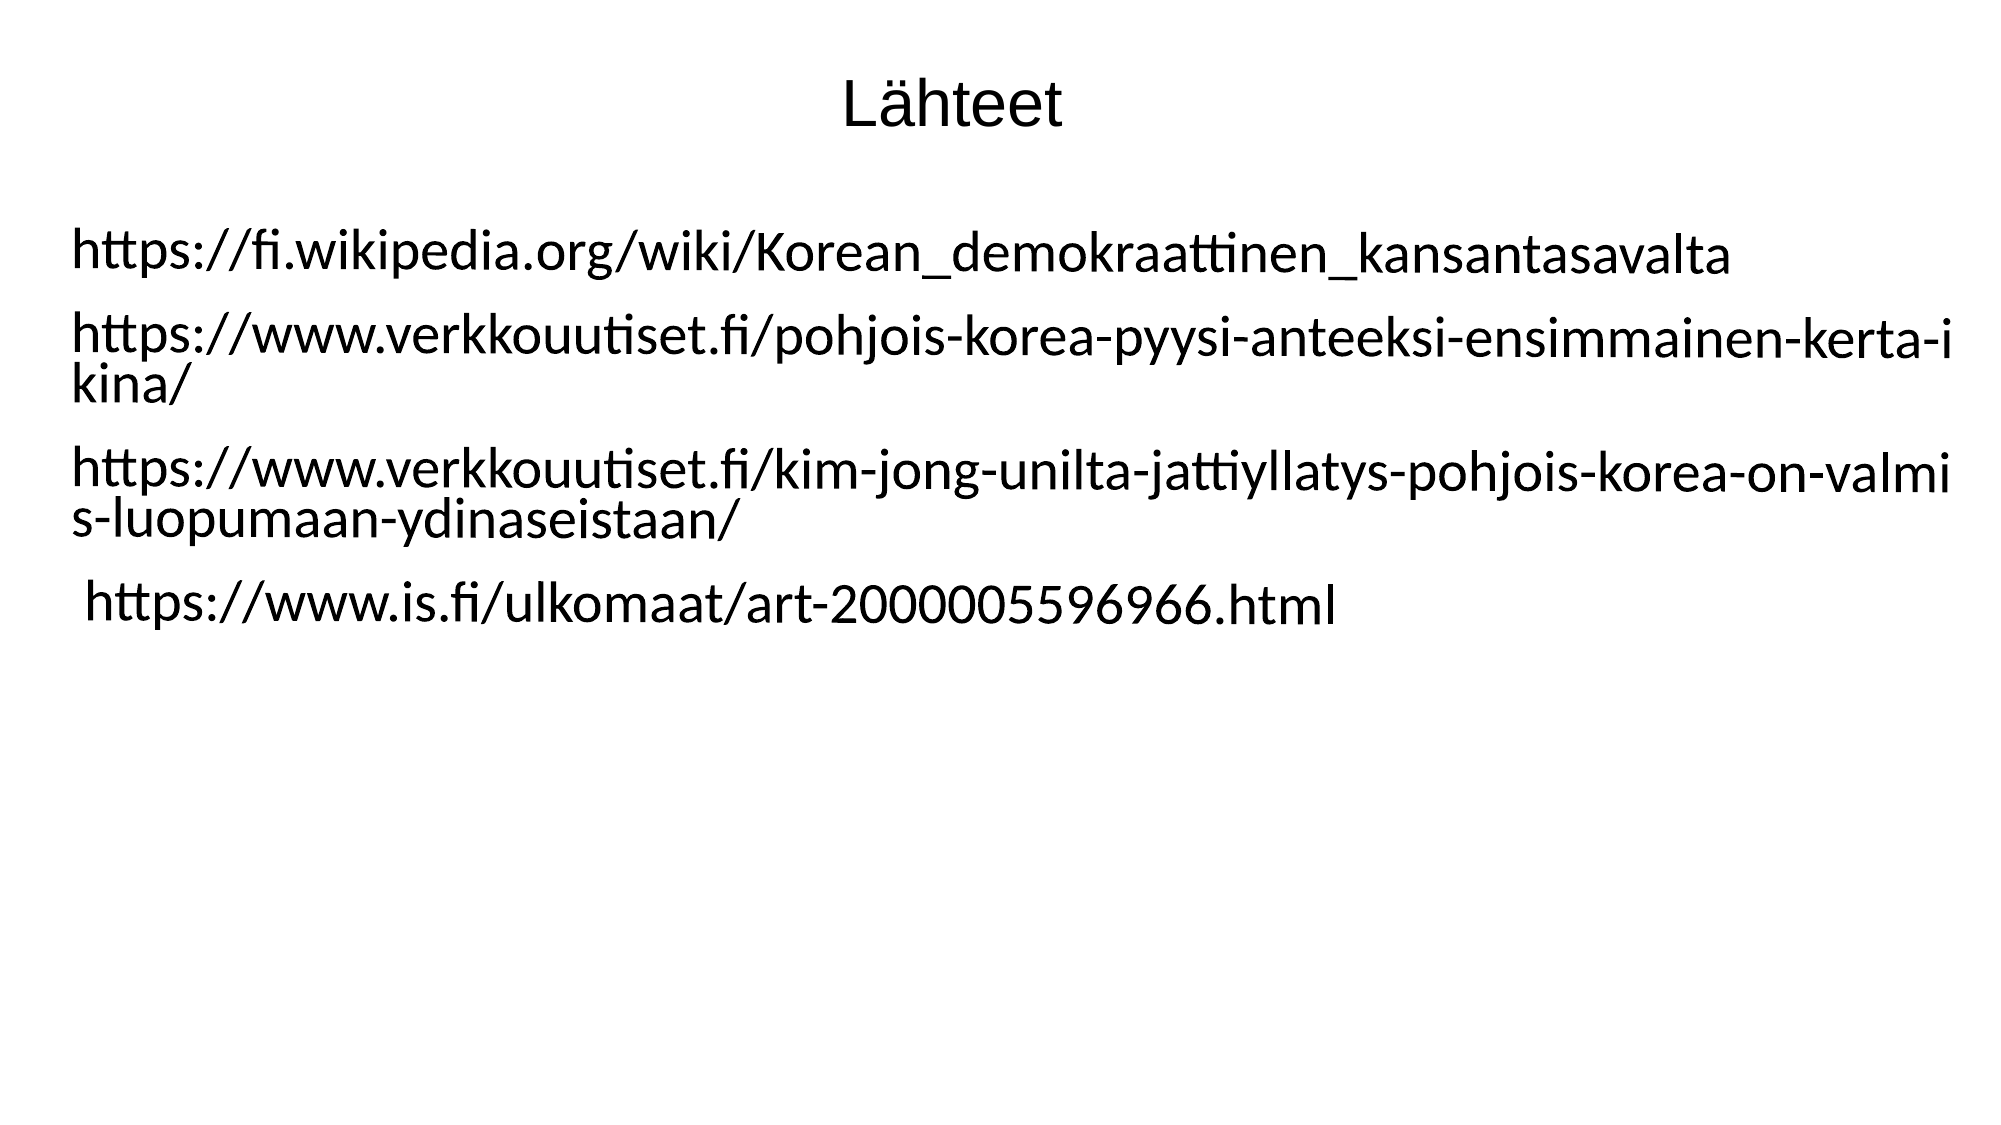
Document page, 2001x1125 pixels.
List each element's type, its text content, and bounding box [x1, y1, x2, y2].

text_box [649, 551, 679, 623]
text_box Lähteet [826, 59, 1087, 166]
text_box https://fi.wikipedia.org/wiki/Korean_demokraattinen_kansantasavalta https://www.verkkouutiset.fi/pohjois-korea-pyysi-anteeksi-ensimmainen-kerta-ikina/ https://www.verkkouutiset.fi/kim-jong-unilta-jattiyllatys-pohjois-korea-on-valmis-luopumaan-ydinaseistaan/ https://www.is.fi/ulkomaat/art-2000005596966.html [70, 217, 1961, 1102]
